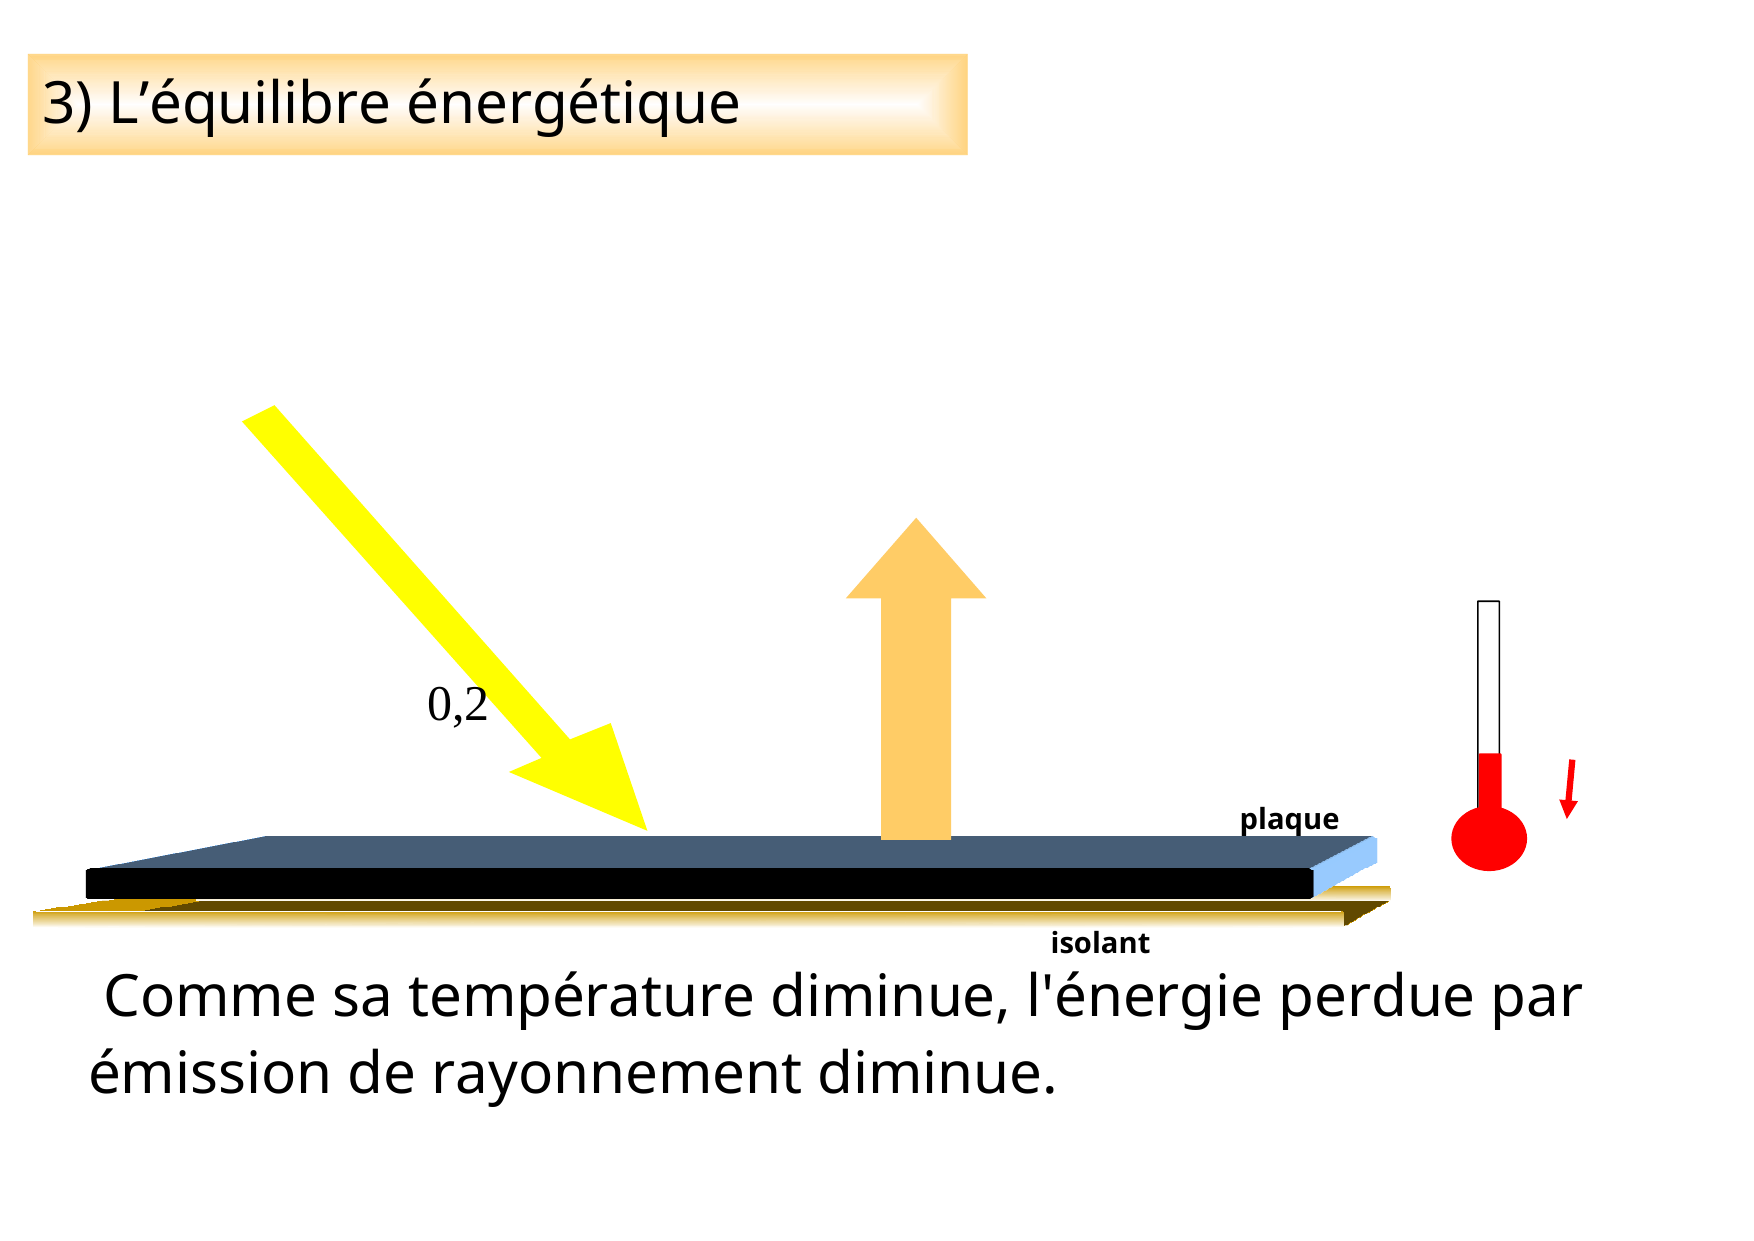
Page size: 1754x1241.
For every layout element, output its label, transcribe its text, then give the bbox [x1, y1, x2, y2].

text_box [27, 53, 968, 156]
picture [21, 826, 1406, 939]
text_box isolant [1035, 915, 1288, 947]
text_box Comme sa température diminue, l'énergie perdue par émission de rayonnement diminue. [73, 947, 1611, 1201]
text_box [480, 680, 648, 831]
text_box 3) L’équilibre énergétique [27, 53, 967, 155]
text_box [845, 517, 987, 840]
text_box plaque [1224, 791, 1477, 866]
text_box [1470, 601, 1527, 871]
text_box [241, 405, 461, 630]
text_box 0,2 [427, 616, 518, 687]
